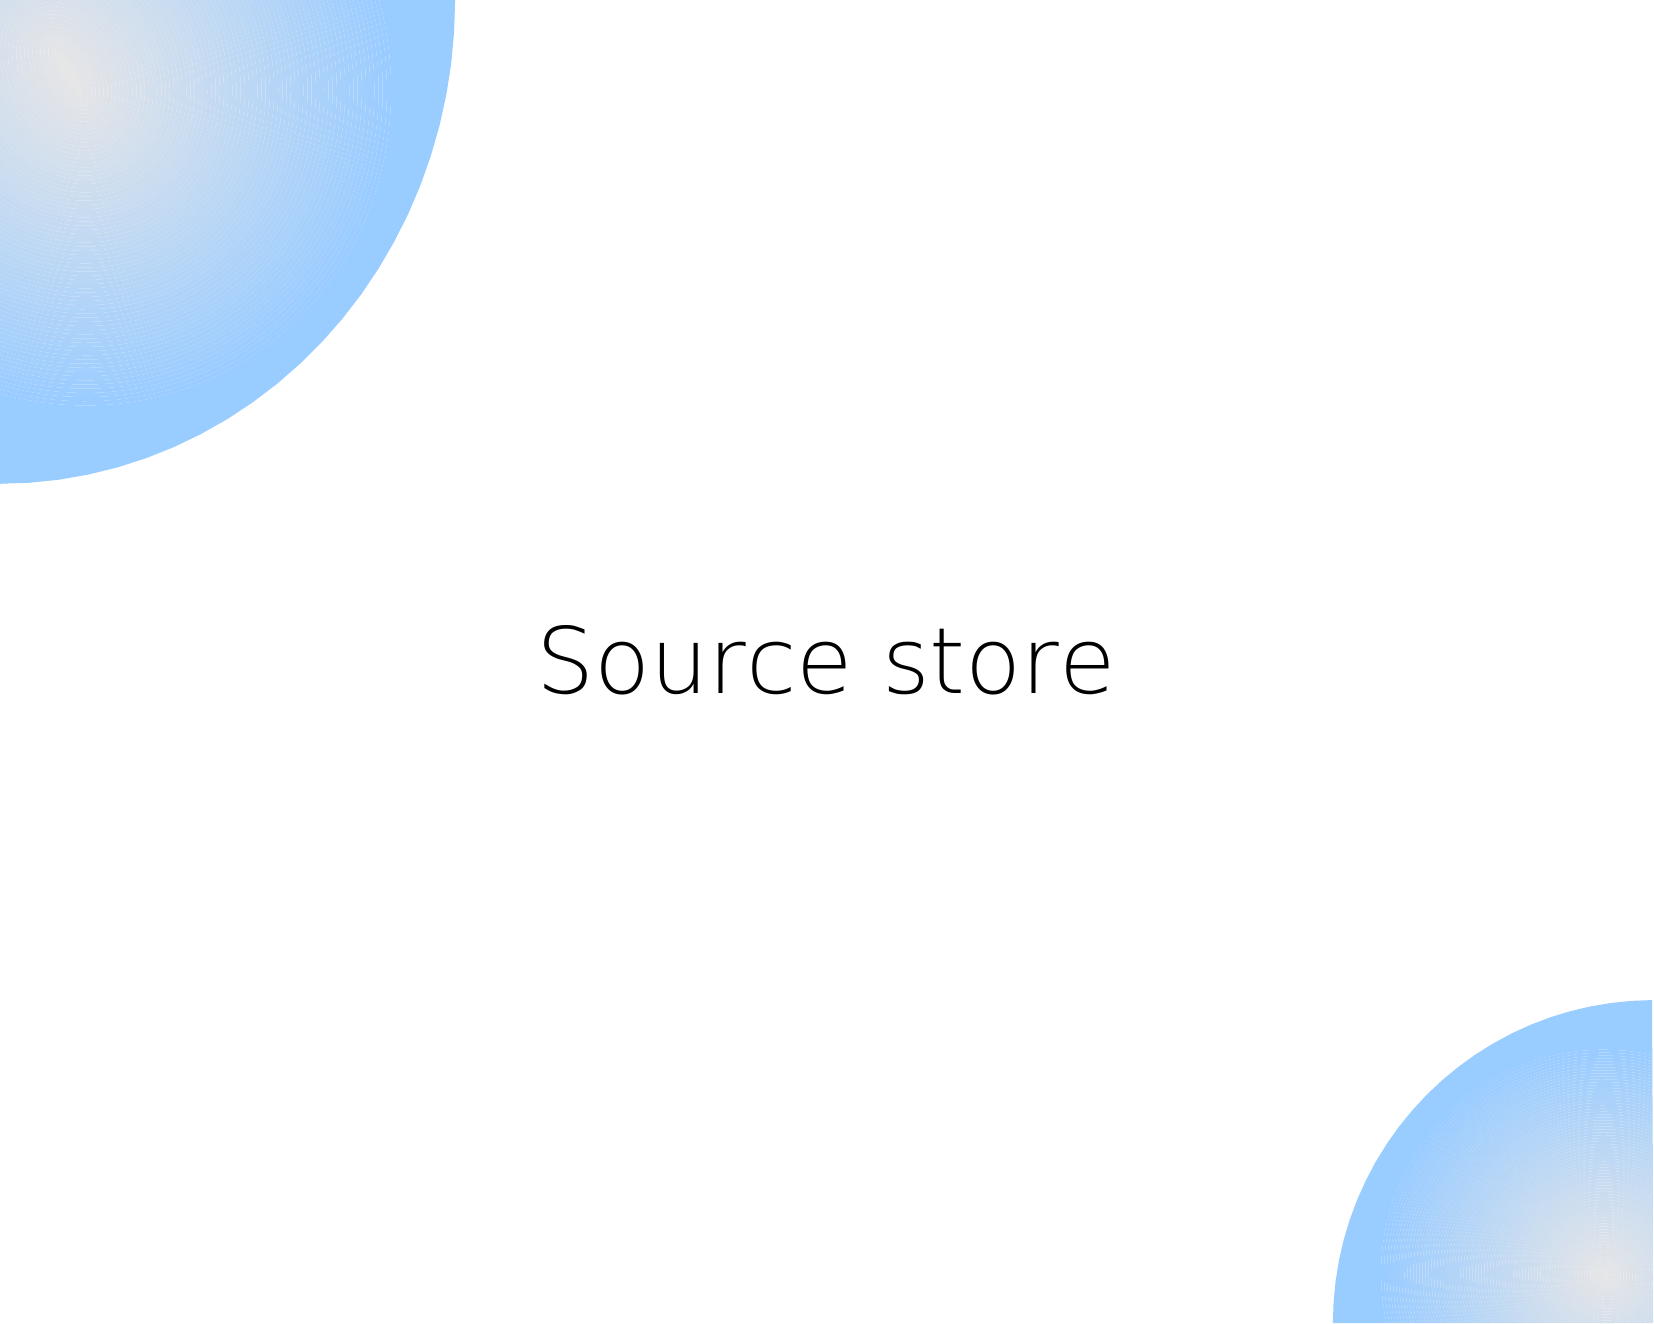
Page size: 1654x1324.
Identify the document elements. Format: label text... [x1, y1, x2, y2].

subtitle Source store [82, 149, 1571, 1174]
